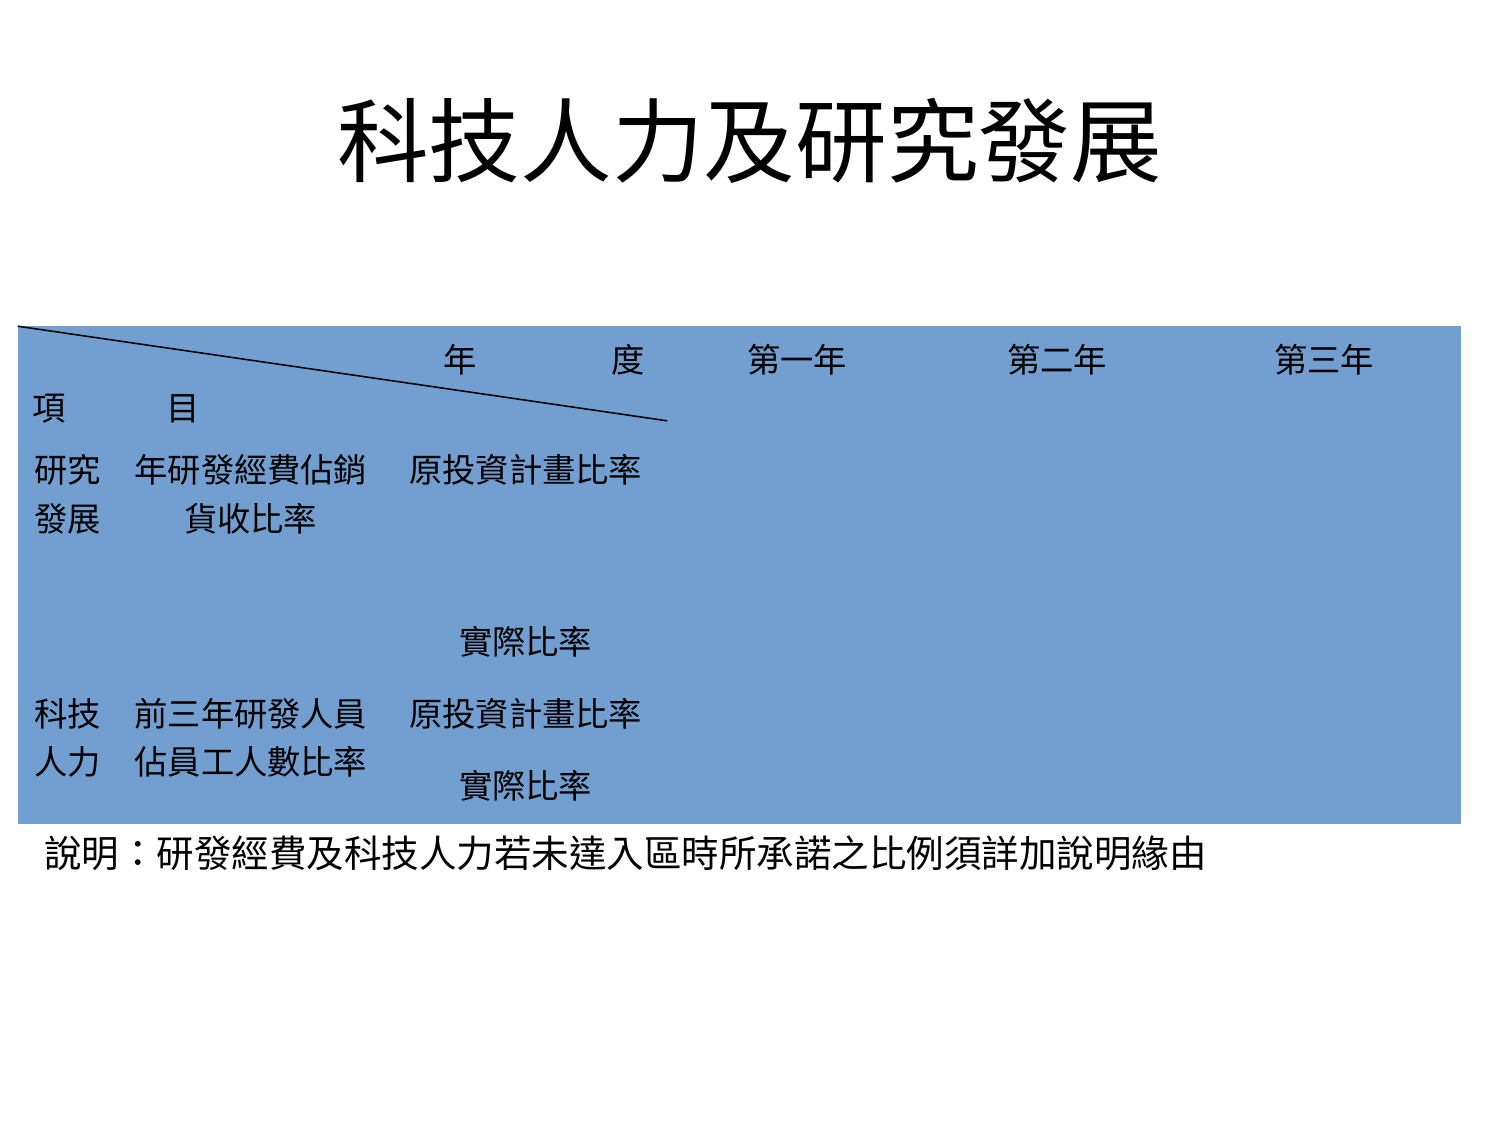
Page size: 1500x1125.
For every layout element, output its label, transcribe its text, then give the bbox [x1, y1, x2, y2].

table_cell [667, 680, 927, 753]
table_cell [927, 680, 1187, 753]
table_cell [927, 437, 1187, 608]
table_cell [927, 753, 1187, 822]
table_cell [927, 608, 1187, 680]
table_cell [1187, 437, 1461, 608]
text_box 說明：研發經費及科技人力若未達入區時所承諾之比例須詳加說明緣由 [29, 822, 1447, 883]
table_cell [1187, 753, 1461, 824]
table_cell [667, 753, 927, 822]
table_header 第二年 [927, 326, 1187, 437]
table_cell [667, 608, 927, 680]
table_header 第一年 [667, 326, 927, 437]
table_header 年 度 項 目 [18, 328, 667, 437]
table_cell [667, 437, 927, 608]
table_cell 原投資計畫比率 [384, 437, 667, 608]
table_header 第三年 [1187, 326, 1461, 437]
table_cell 原投資計畫比率 [384, 680, 667, 753]
table_header 年 度 項 目 [29, 326, 667, 419]
table_cell 研究發展 [18, 437, 118, 680]
table_cell 前三年研發人員佔員工人數比率 [118, 680, 384, 822]
table_cell 實際比率 [384, 608, 667, 680]
table_cell 實際比率 [384, 753, 667, 822]
table_cell [1187, 608, 1461, 680]
table_cell [1187, 680, 1461, 753]
table_cell 年研發經費佔銷貨收比率 [118, 437, 384, 680]
table_cell 科技人力 [18, 680, 118, 824]
title 科技人力及研究發展 [75, 45, 1426, 233]
